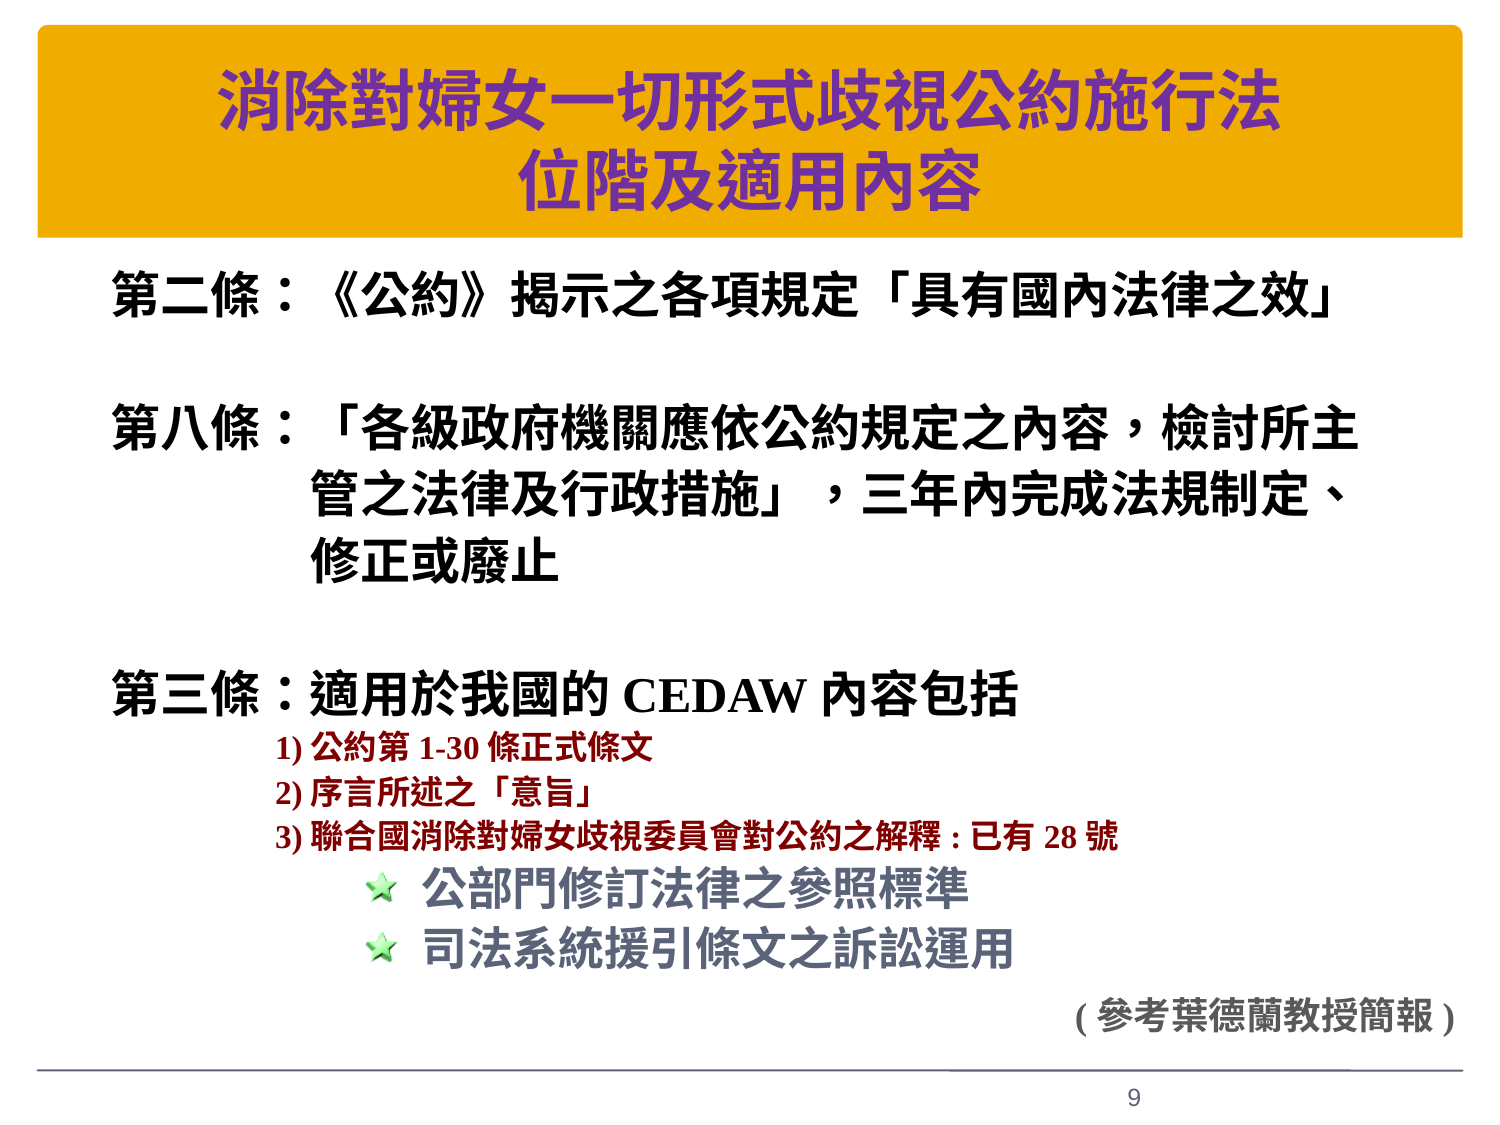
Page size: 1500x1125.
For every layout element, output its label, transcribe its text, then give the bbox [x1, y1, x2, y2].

list 第二條：《公約》揭示之各項規定「具有國內法律之效」 第八條：「各級政府機關應依公約規定之內容，檢討所主 管之法律及行政措施」，三年內完成法規制定、 修正或廢止 第三條：適用於我國的CEDAW內容包括 1)公約第1-30條正式條文 2)序言所述之「意旨」 3)聯合國消除對婦女歧視委員會對公約之解釋:已有28號 公部門修訂法律之參照標準 司法系統援引條文之訴訟運用 [50, 262, 1451, 1051]
title 消除對婦女一切形式歧視公約施行法 位階及適用內容 [50, 45, 1451, 233]
text_box 9 [1112, 1069, 1463, 1123]
text_box (參考葉德蘭教授簡報) [1045, 964, 1470, 1049]
